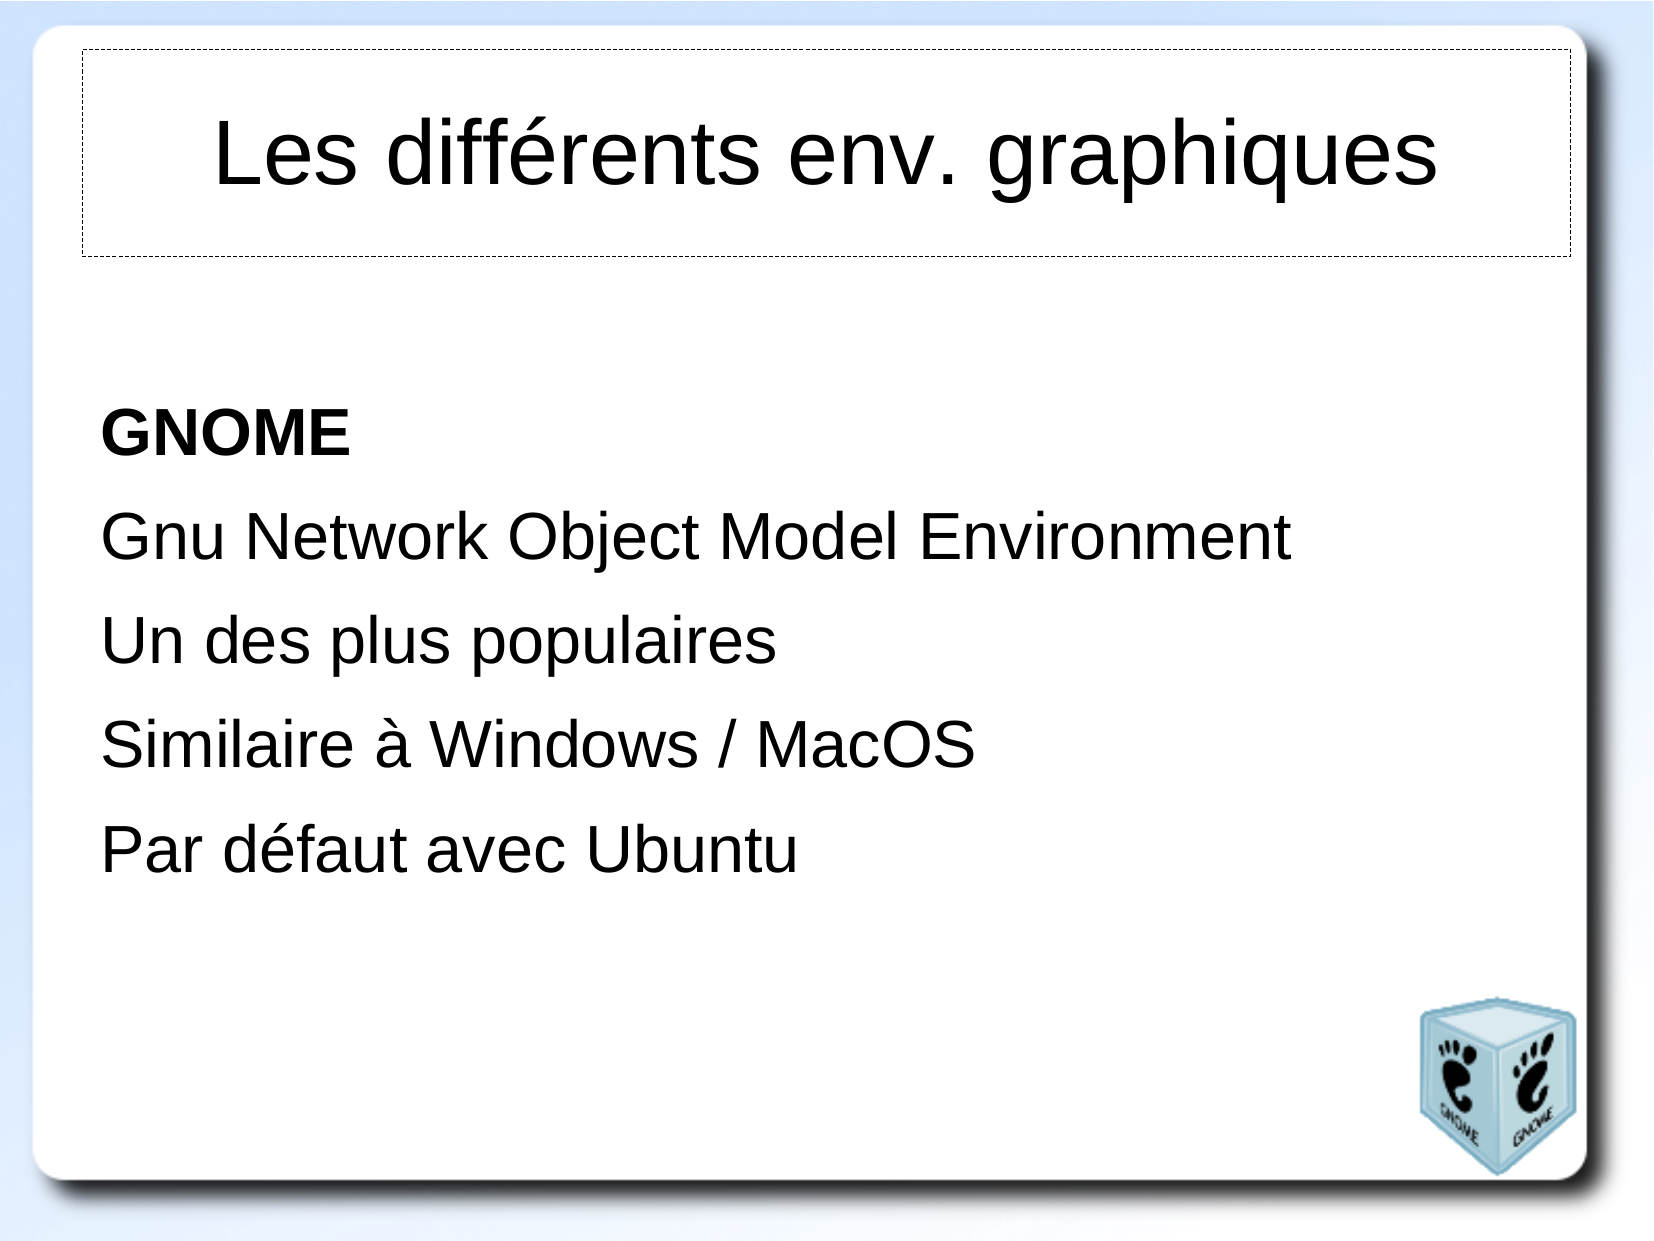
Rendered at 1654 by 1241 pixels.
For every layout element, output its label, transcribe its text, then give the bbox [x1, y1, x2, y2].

picture [0, 1, 1654, 1241]
list GNOME Gnu Network Object Model Environment Un des plus populaires Similaire à Windows / MacOS Par défaut avec Ubuntu [82, 290, 1571, 1109]
title Les différents env. graphiques [82, 49, 1571, 257]
